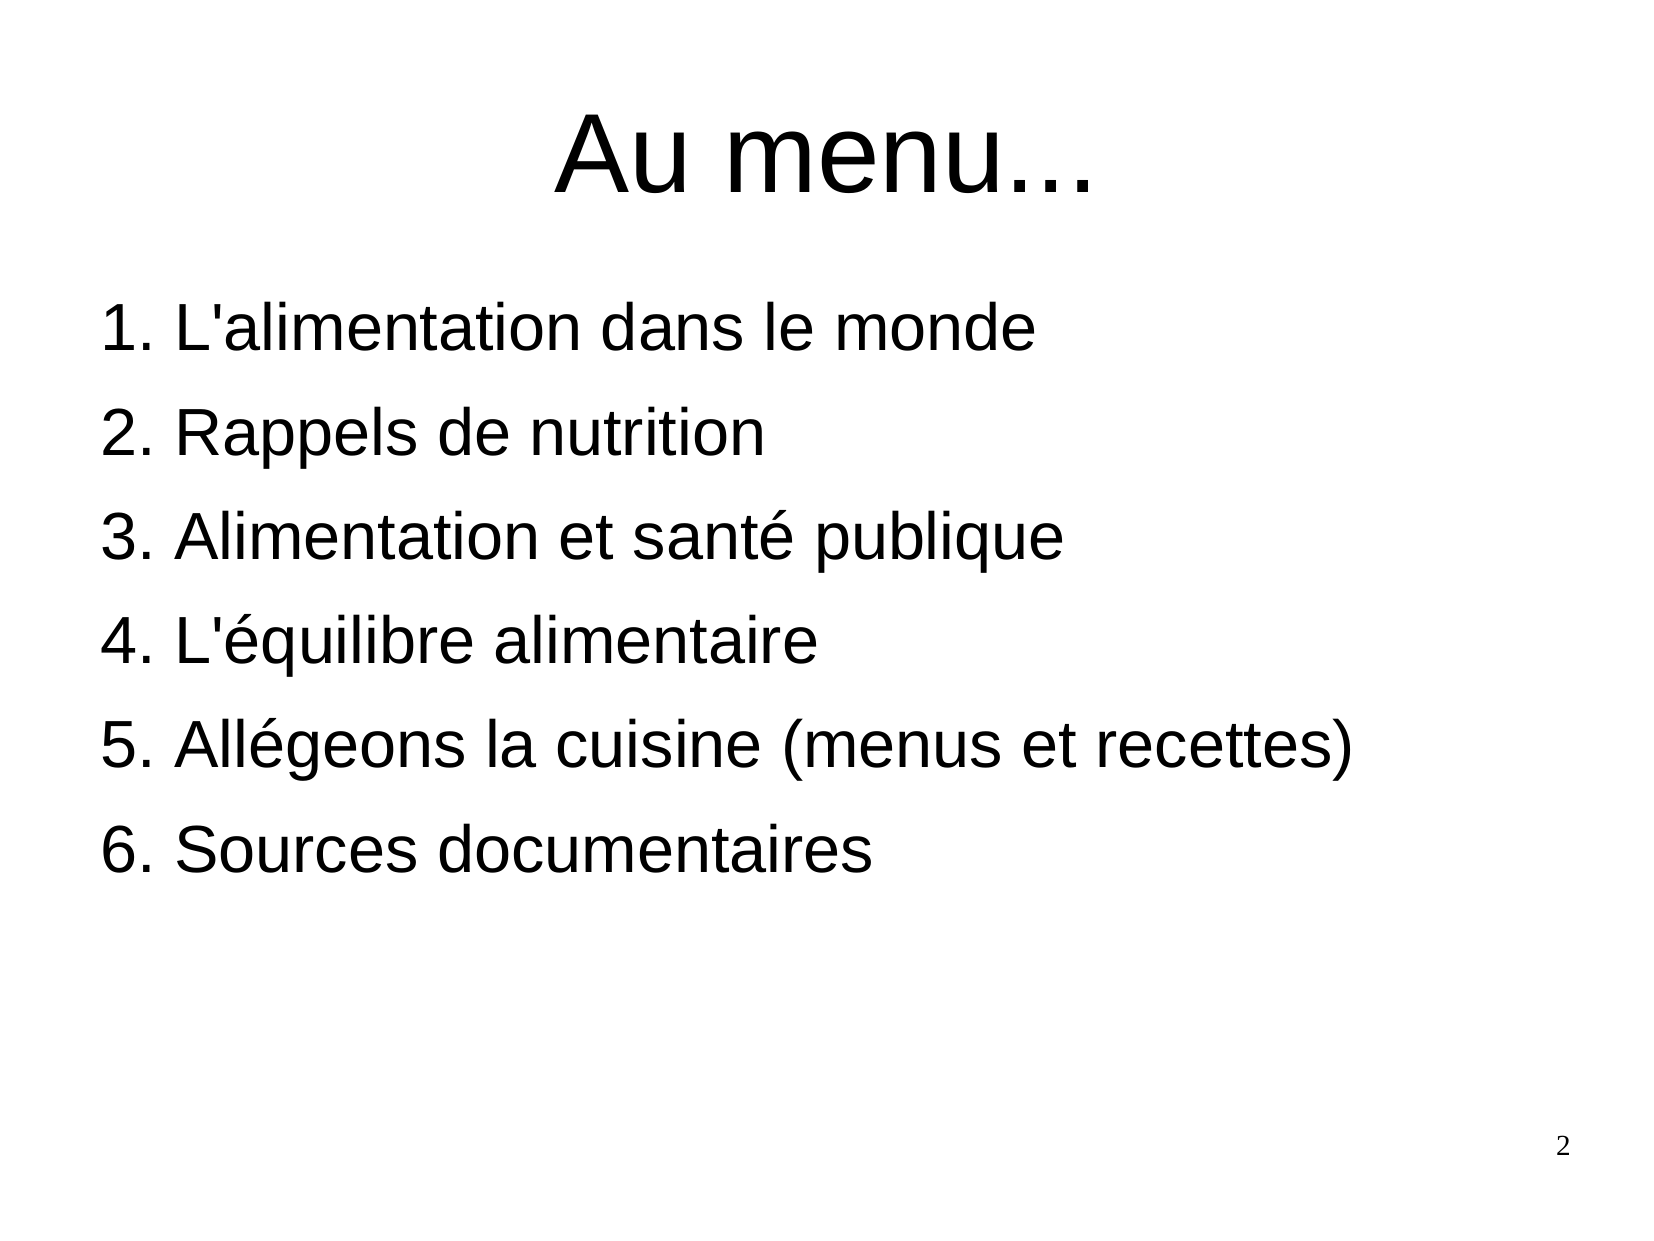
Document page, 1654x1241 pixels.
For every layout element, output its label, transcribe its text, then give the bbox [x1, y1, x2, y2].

title Au menu... [82, 49, 1571, 257]
list L'alimentation dans le monde Rappels de nutrition Alimentation et santé publique L'équilibre alimentaire Allégeons la cuisine (menus et recettes) Sources documentaires [82, 290, 1571, 1072]
